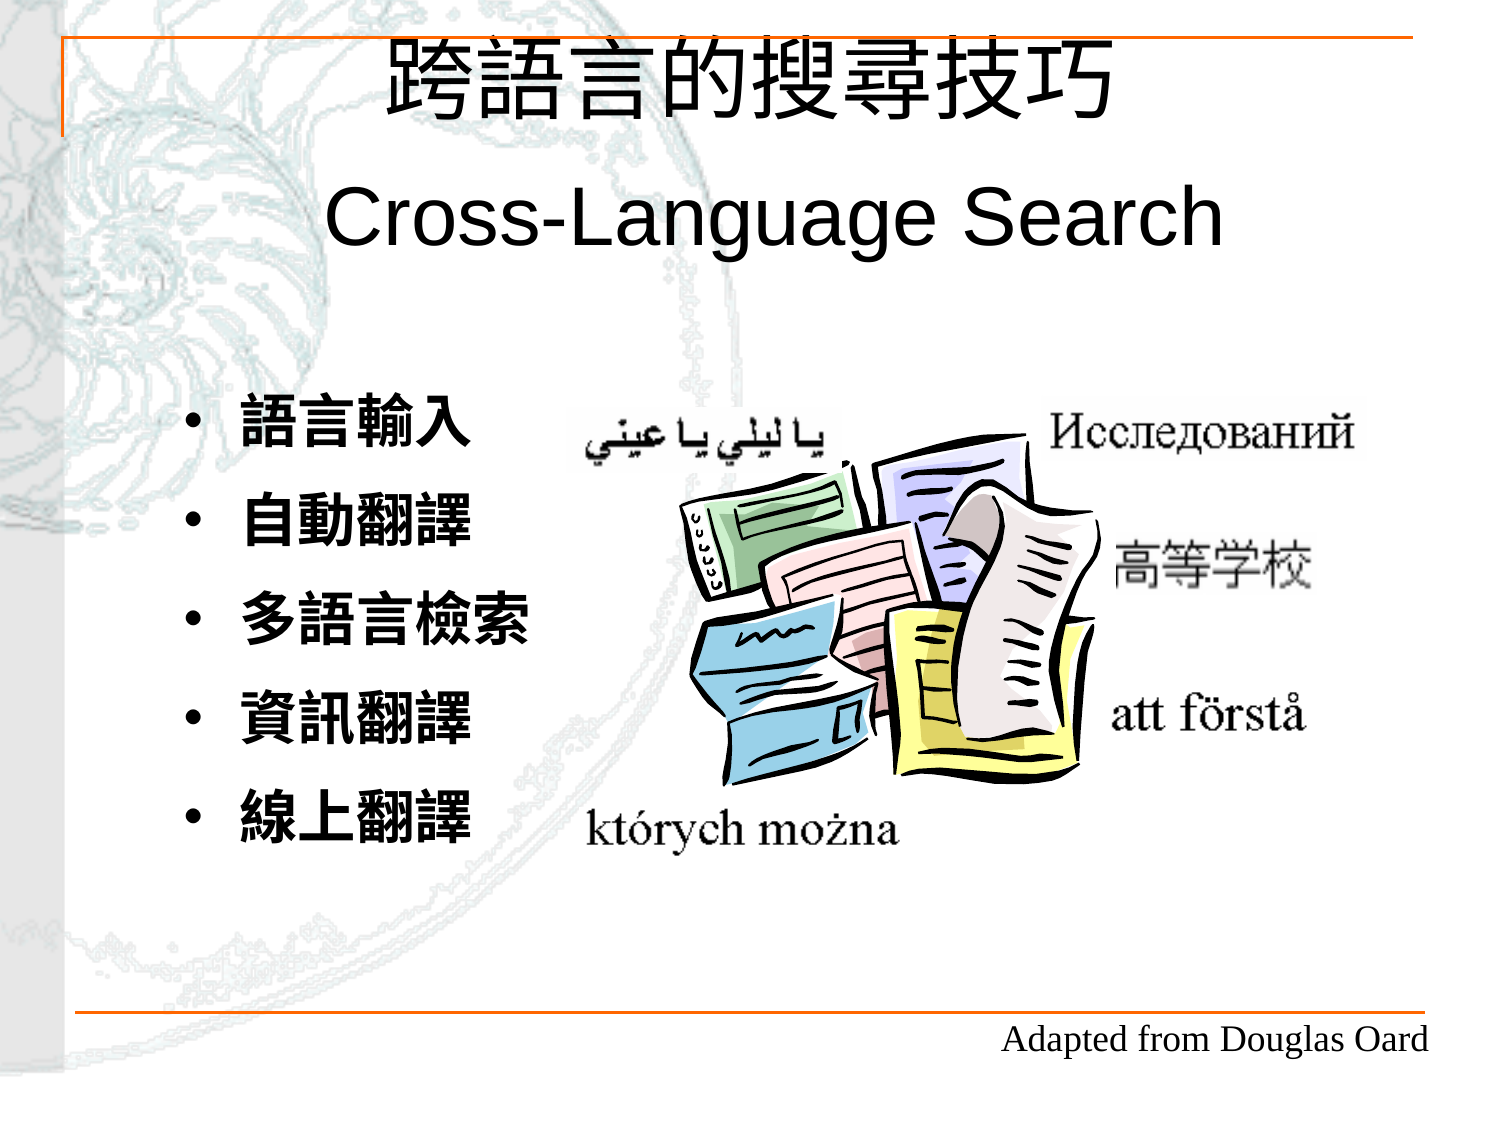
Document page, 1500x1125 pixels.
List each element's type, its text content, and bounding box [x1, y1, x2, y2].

picture [1116, 532, 1317, 596]
chart [679, 432, 1105, 790]
list ‧語言輸入 ‧自動翻譯 ‧多語言檢索 ‧資訊翻譯 ‧線上翻譯 [74, 262, 561, 1006]
title 跨語言的搜尋技巧 Cross-Language Search [75, 21, 1426, 257]
text_box Adapted from Douglas Oard [986, 999, 1462, 1071]
picture [0, 0, 905, 1083]
picture [1104, 682, 1317, 736]
picture [1041, 395, 1367, 461]
